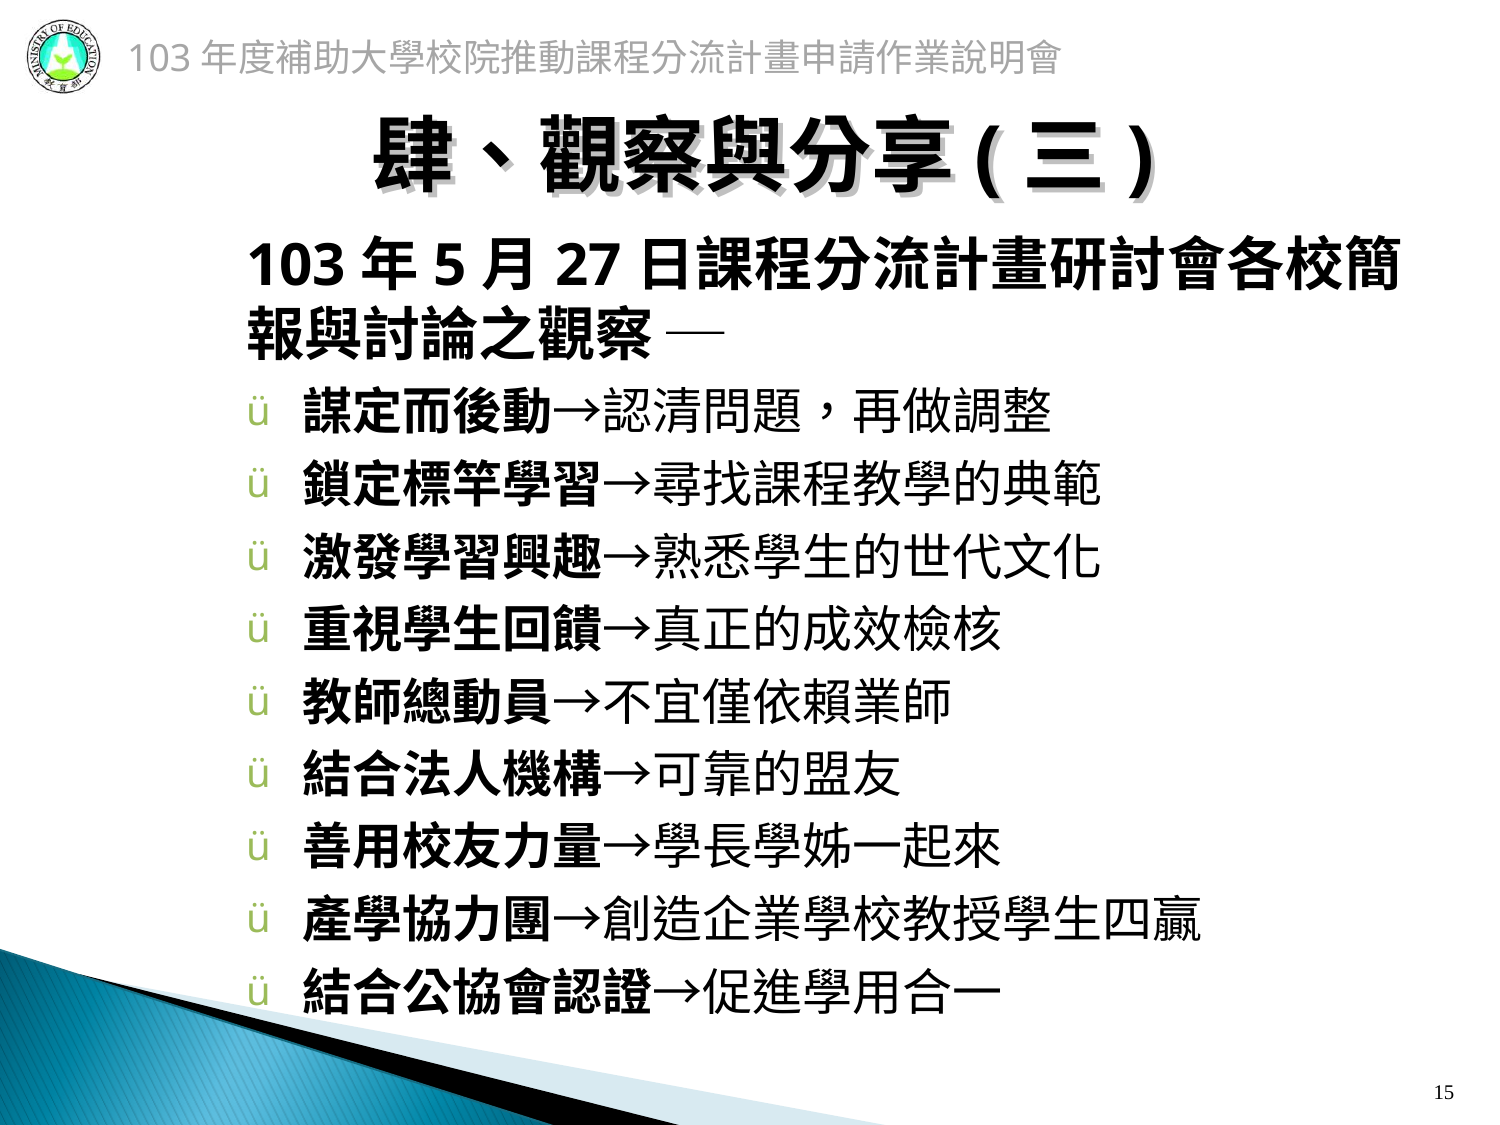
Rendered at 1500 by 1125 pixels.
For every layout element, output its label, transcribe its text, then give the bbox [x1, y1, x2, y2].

picture [17, 19, 102, 96]
text_box 肆、觀察與分享(三) [101, 95, 1426, 213]
text_box 15 [1418, 1051, 1479, 1112]
text_box 103年度補助大學校院推動課程分流計畫申請作業說明會 [112, 26, 1436, 88]
text_box 103年5月27日課程分流計畫研討會各校簡報與討論之觀察 ─ 謀定而後動→認清問題，再做調整 鎖定標竿學習→尋找課程教學的典範 激發學習興趣→熟悉學生的世代文化 重視學生回饋→真正的成效檢核 教師總動員→不宜僅依賴業師 結合法人機構→可靠的盟友 善用校友力量→學長學姊一起來 產學協力團→創造企業學校教授學生四贏 結合公協會認證→促進學用合一 [144, 220, 1419, 1028]
